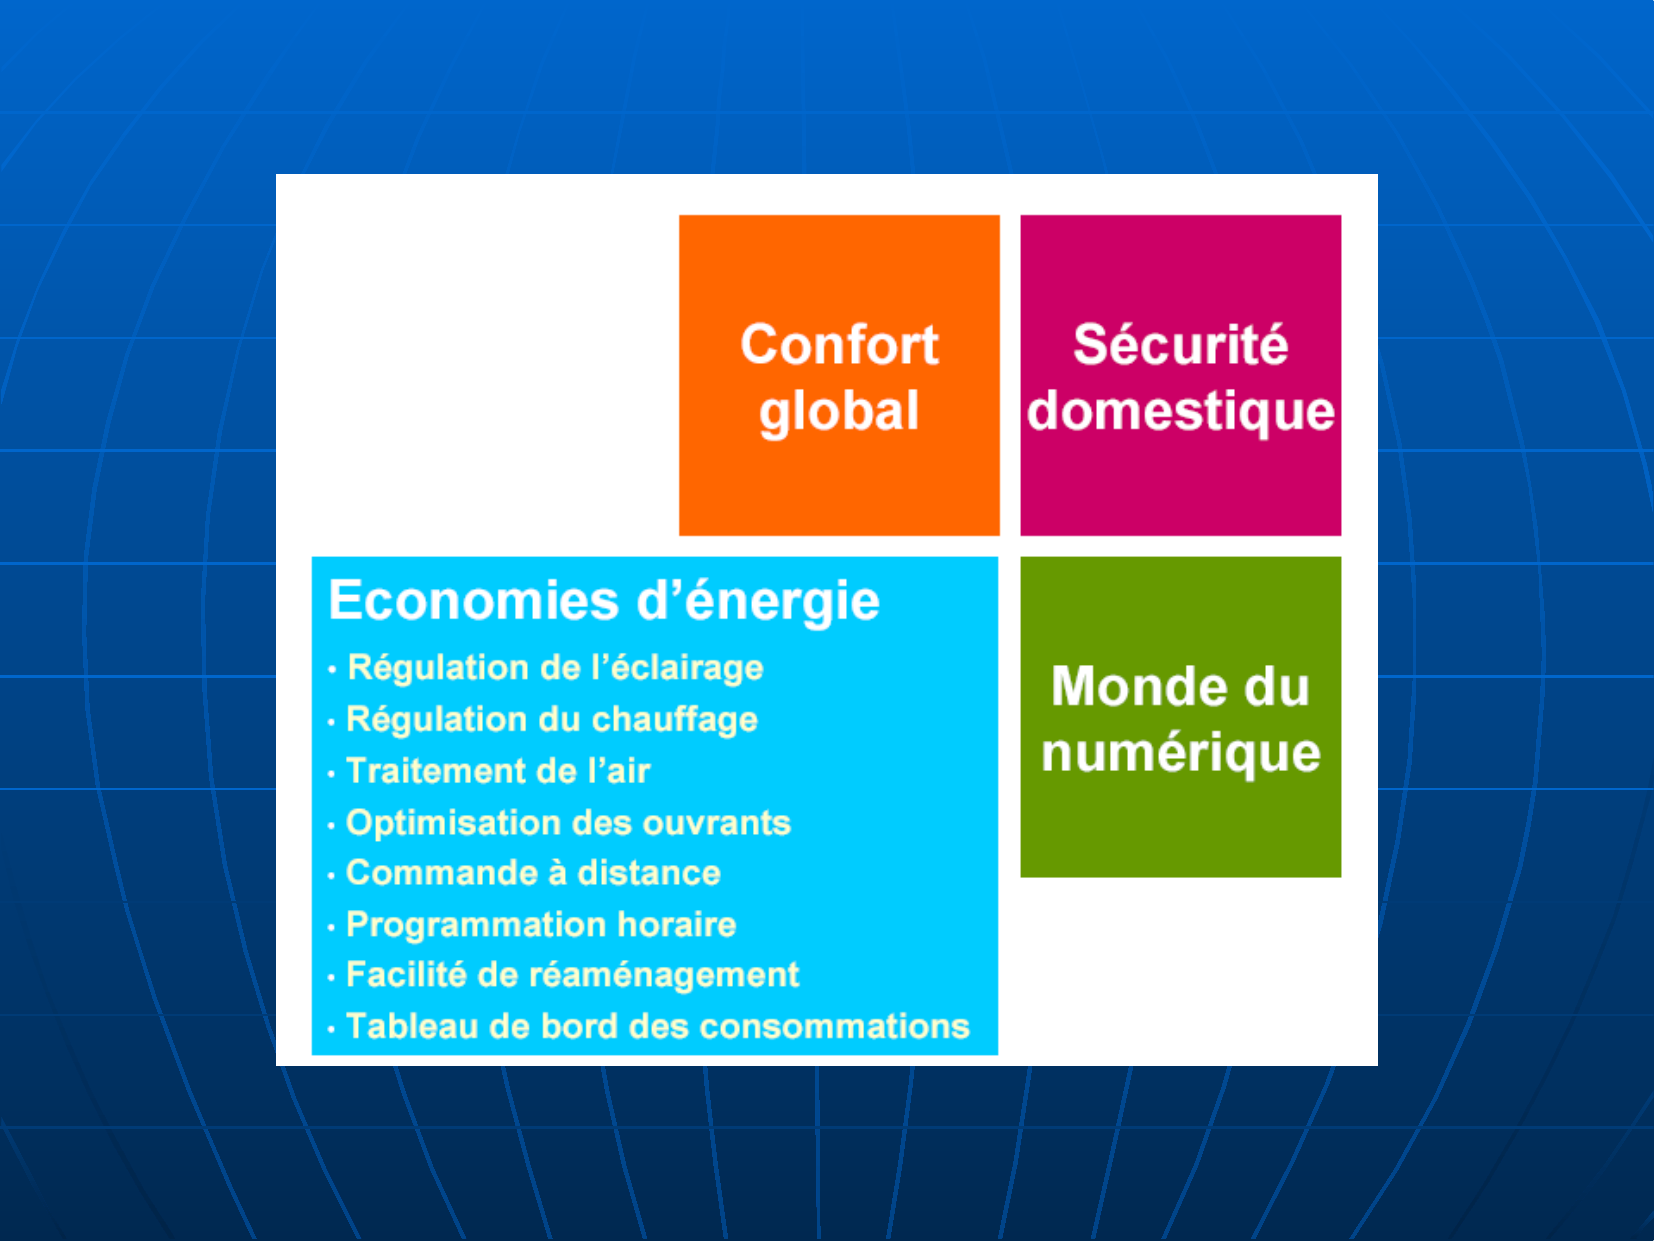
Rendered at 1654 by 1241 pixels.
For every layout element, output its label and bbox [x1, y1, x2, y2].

picture [276, 174, 1378, 1066]
